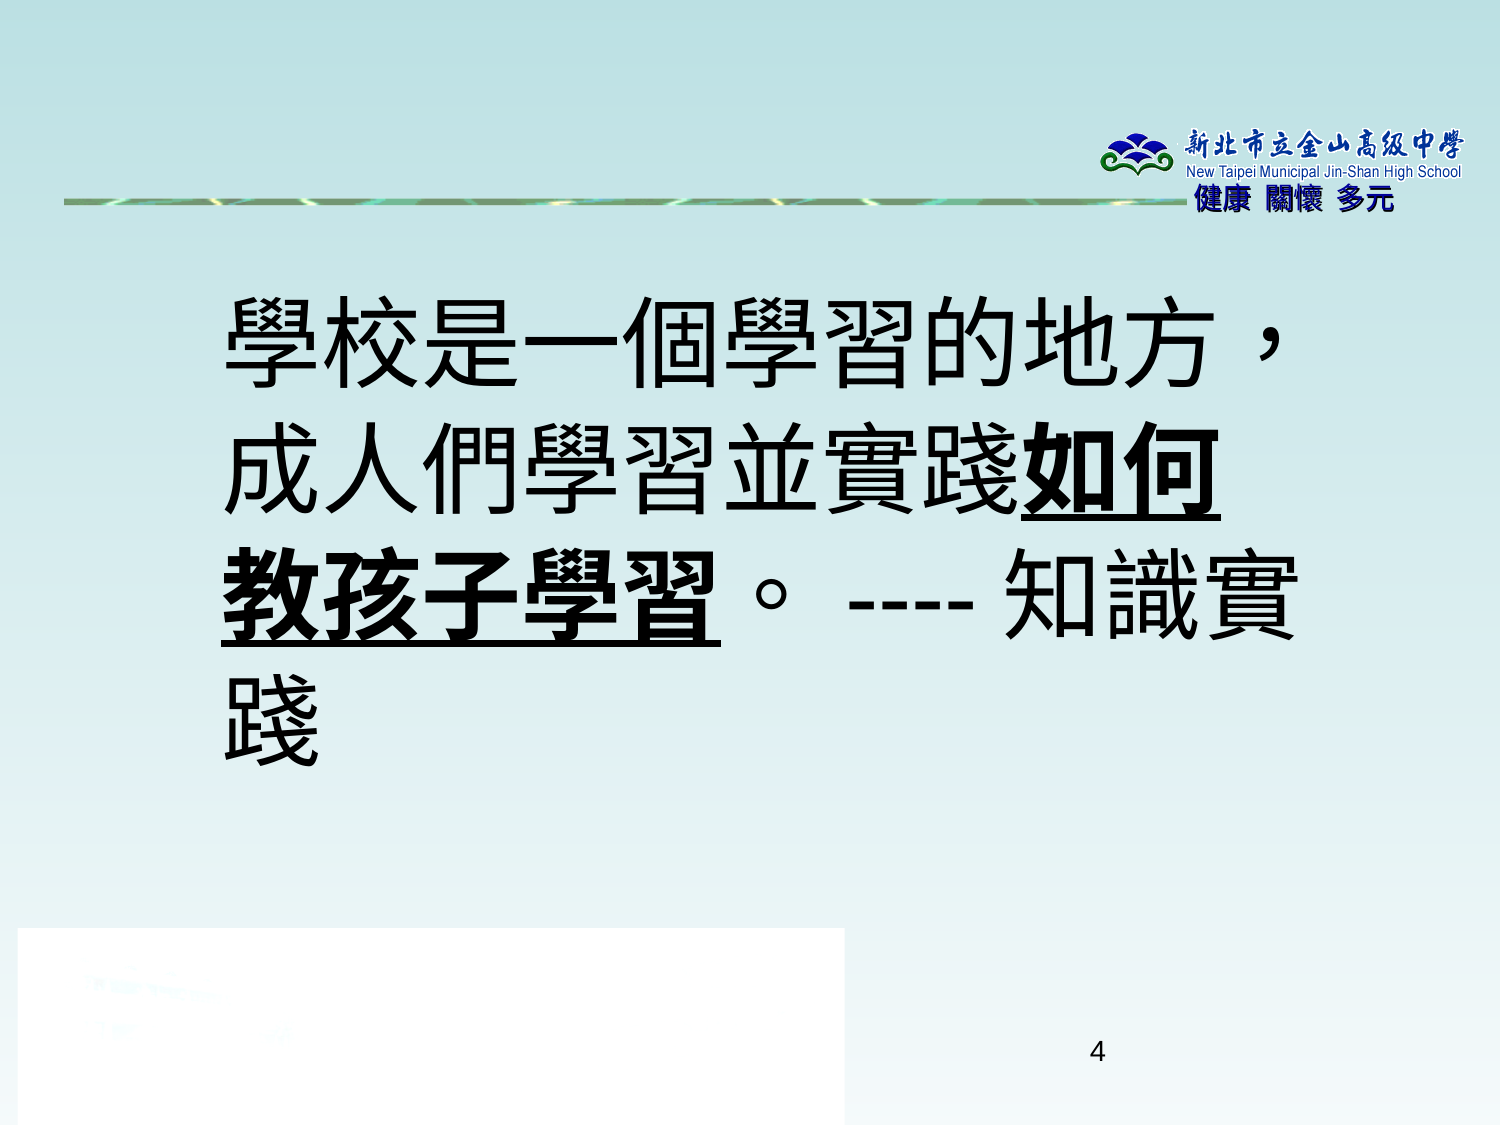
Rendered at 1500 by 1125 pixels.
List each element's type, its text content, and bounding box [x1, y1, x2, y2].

title 學校是一個學習的地方， 成人們學習並實踐如何 教孩子學習。----知識實踐 [206, 267, 1388, 752]
text_box [1074, 1024, 1426, 1103]
